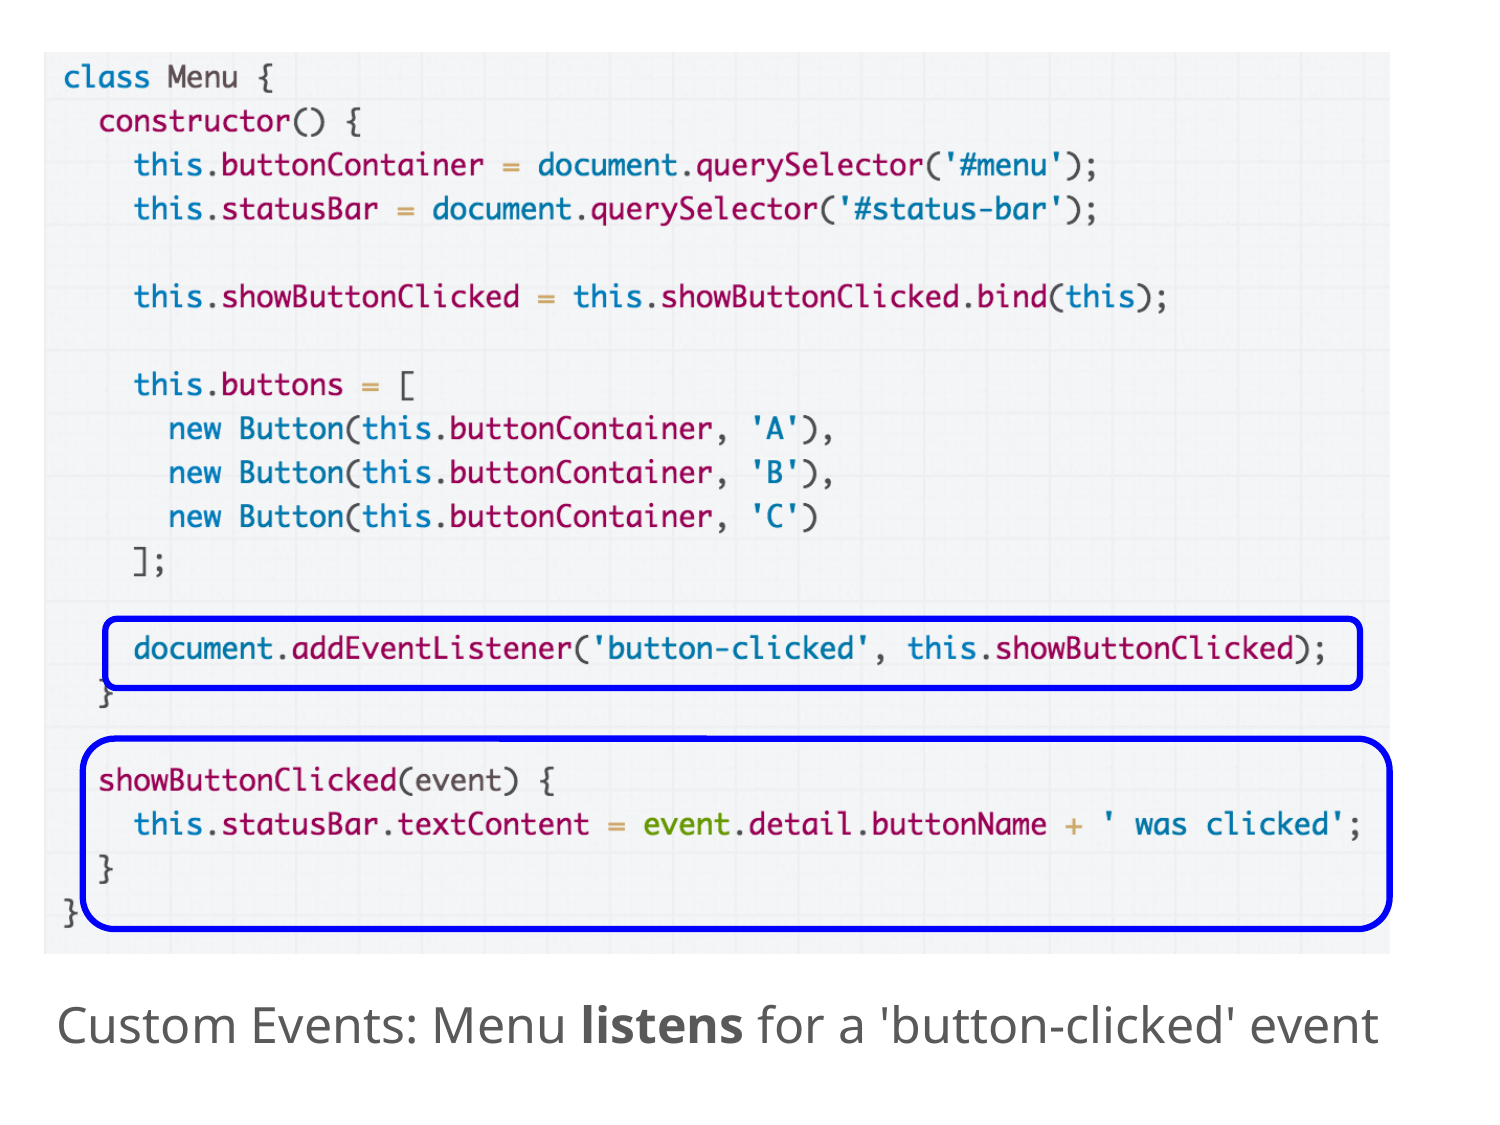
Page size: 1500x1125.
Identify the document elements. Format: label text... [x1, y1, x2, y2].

picture [86, 742, 1386, 925]
picture [44, 52, 1390, 955]
list Custom Events: Menu listens for a 'button-clicked' event [17, 969, 1419, 1088]
